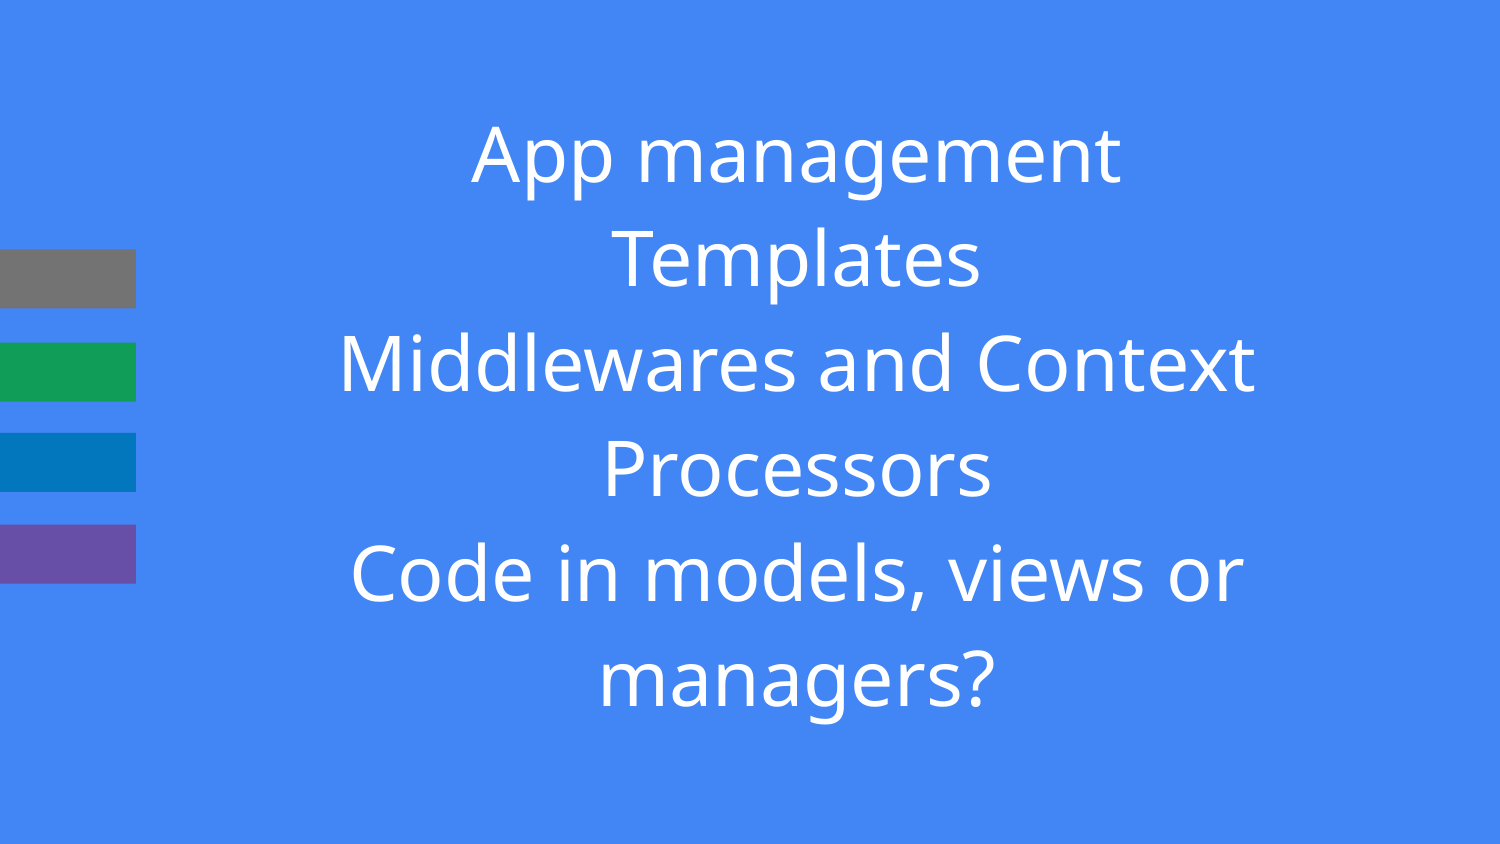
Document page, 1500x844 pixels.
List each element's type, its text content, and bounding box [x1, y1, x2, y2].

text_box [0, 432, 136, 492]
text_box [0, 524, 136, 584]
text_box [0, 342, 136, 402]
title App management Templates Middlewares and Context Processors Code in models, views or managers? [127, 58, 1468, 771]
text_box [0, 249, 136, 309]
